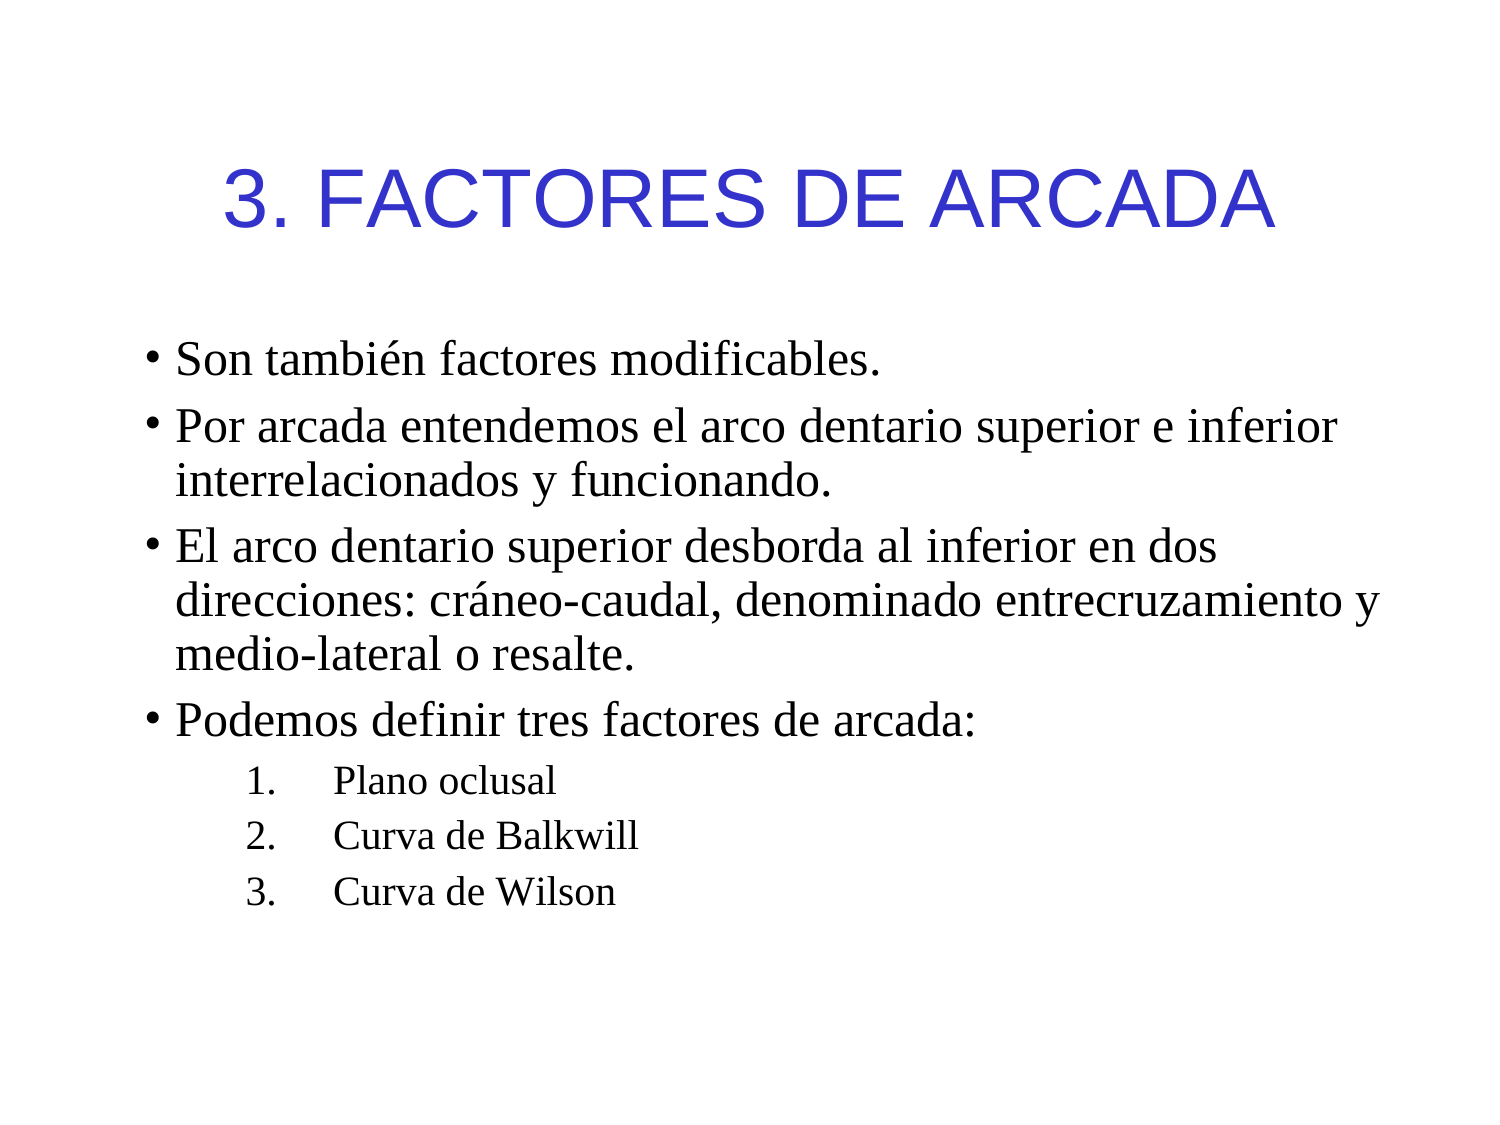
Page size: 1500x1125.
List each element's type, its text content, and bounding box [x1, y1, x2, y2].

list Son también factores modificables. Por arcada entendemos el arco dentario superior e inferior interrelacionados y funcionando. El arco dentario superior desborda al inferior en dos direcciones: cráneo-caudal, denominado entrecruzamiento y medio-lateral o resalte. Podemos definir tres factores de arcada: Plano oclusal Curva de Balkwill Curva de Wilson [112, 324, 1436, 1000]
title 3. FACTORES DE ARCADA [112, 99, 1388, 288]
